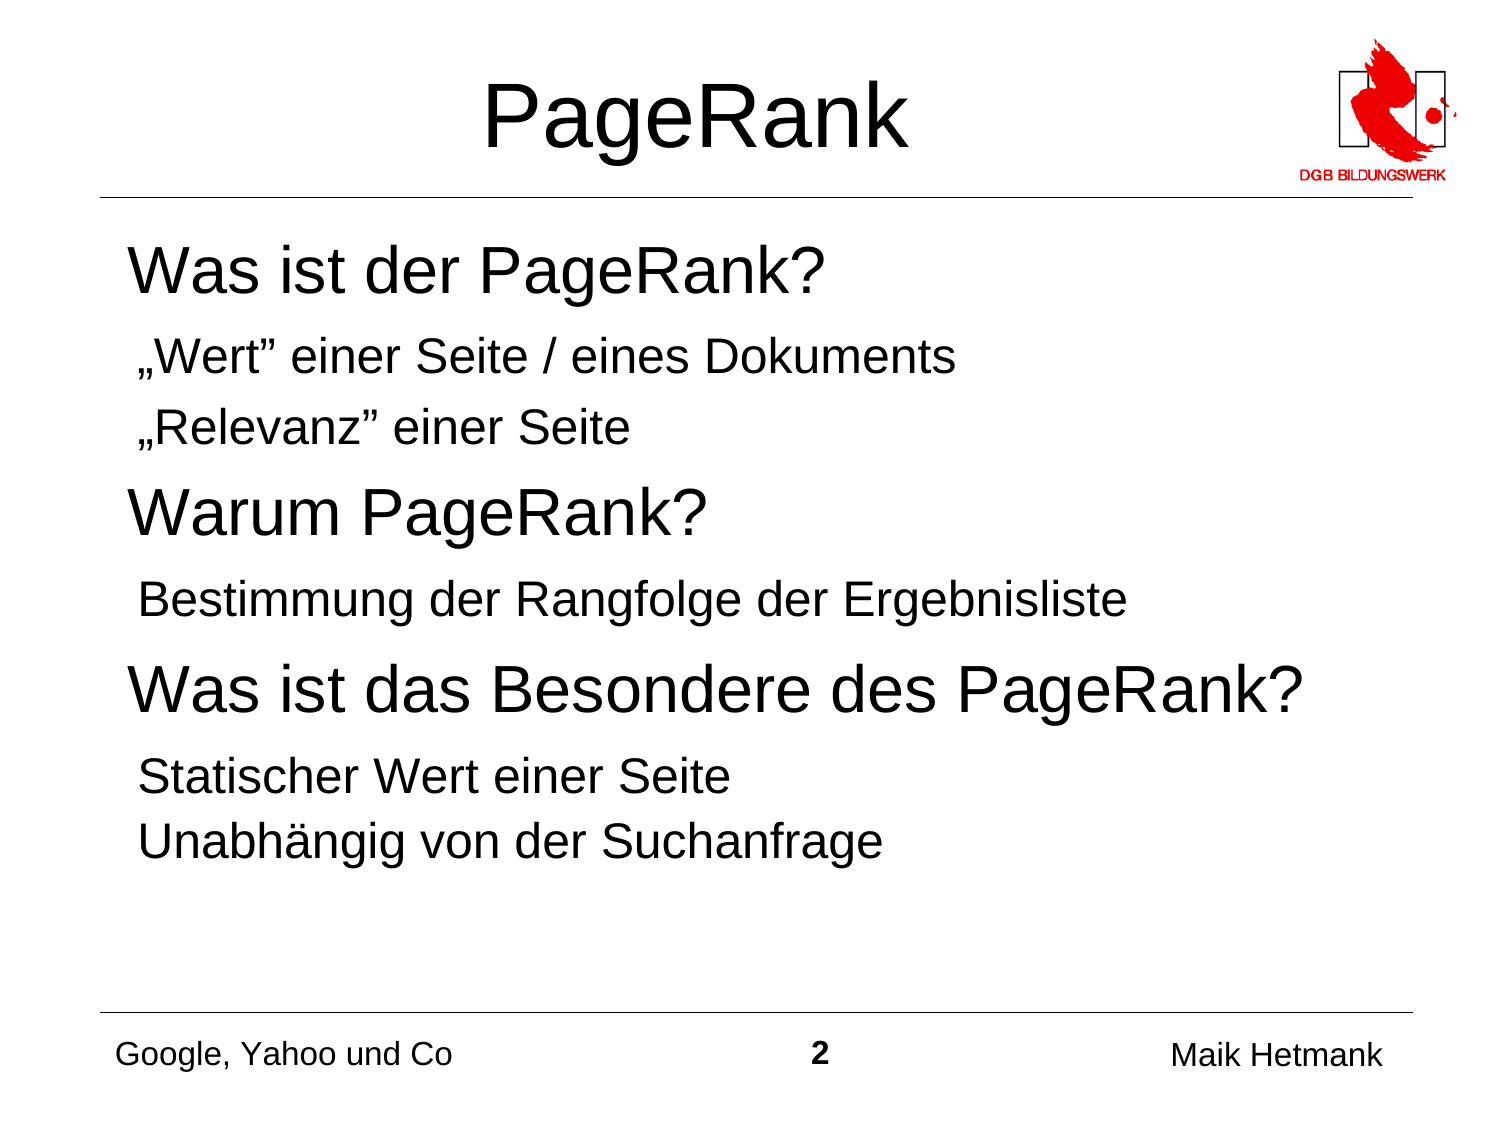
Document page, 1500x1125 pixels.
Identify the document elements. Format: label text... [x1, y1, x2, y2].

text_box „Wert” einer Seite / eines Dokuments [137, 324, 1384, 391]
text_box Statischer Wert einer Seite [137, 743, 1384, 808]
text_box Bestimmung der Rangfolge der Ergebnisliste [137, 566, 1384, 633]
list Warum PageRank? [112, 467, 1426, 566]
list Was ist der PageRank? [112, 224, 1426, 324]
text_box „Relevanz” einer Seite [137, 395, 1384, 462]
title PageRank [87, 49, 1305, 175]
list Was ist das Besondere des PageRank? [112, 644, 1426, 744]
picture [1299, 37, 1457, 181]
text_box Unabhängig von der Suchanfrage [137, 808, 1384, 875]
